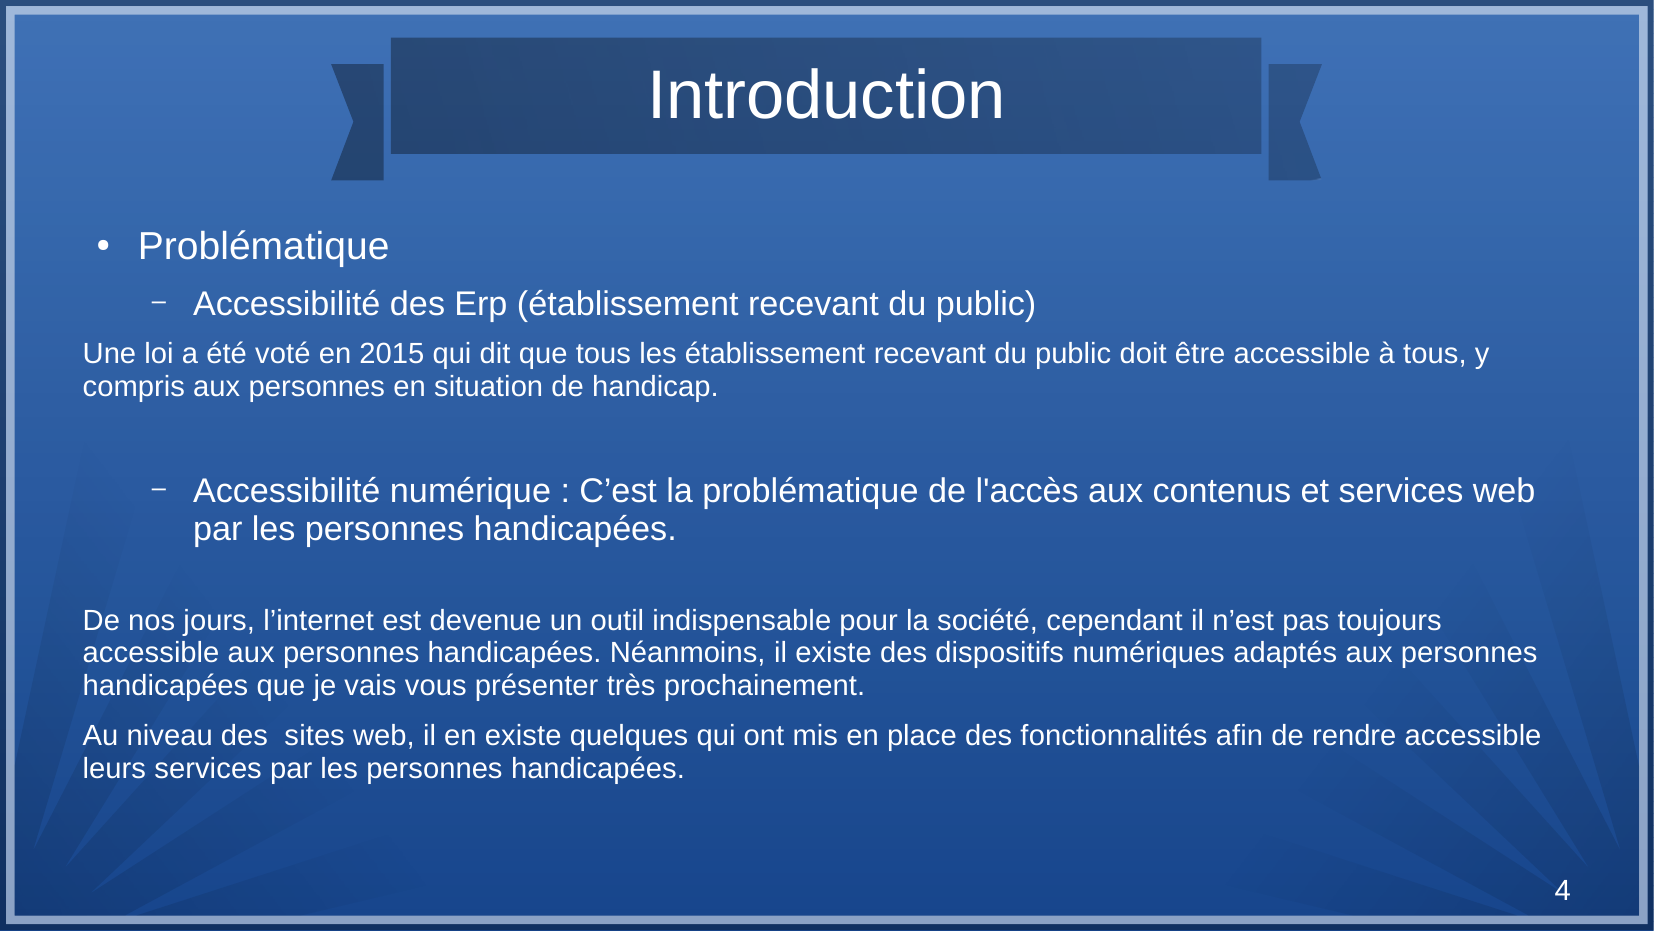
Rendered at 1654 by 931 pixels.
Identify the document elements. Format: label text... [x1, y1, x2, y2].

list Problématique Accessibilité des Erp (établissement recevant du public) Une loi a été voté en 2015 qui dit que tous les établissement recevant du public doit être accessible à tous, y compris aux personnes en situation de handicap. Accessibilité numérique : C’est la problématique de l'accès aux contenus et services web par les personnes handicapées. De nos jours, l’internet est devenue un outil indispensable pour la société, cependant il n’est pas toujours accessible aux personnes handicapées. Néanmoins, il existe des dispositifs numériques adaptés aux personnes handicapées que je vais vous présenter très prochainement. Au niveau des sites web, il en existe quelques qui ont mis en place des fonctionnalités afin de rendre accessible leurs services par les personnes handicapées. [82, 224, 1571, 786]
title Introduction [389, 35, 1264, 154]
